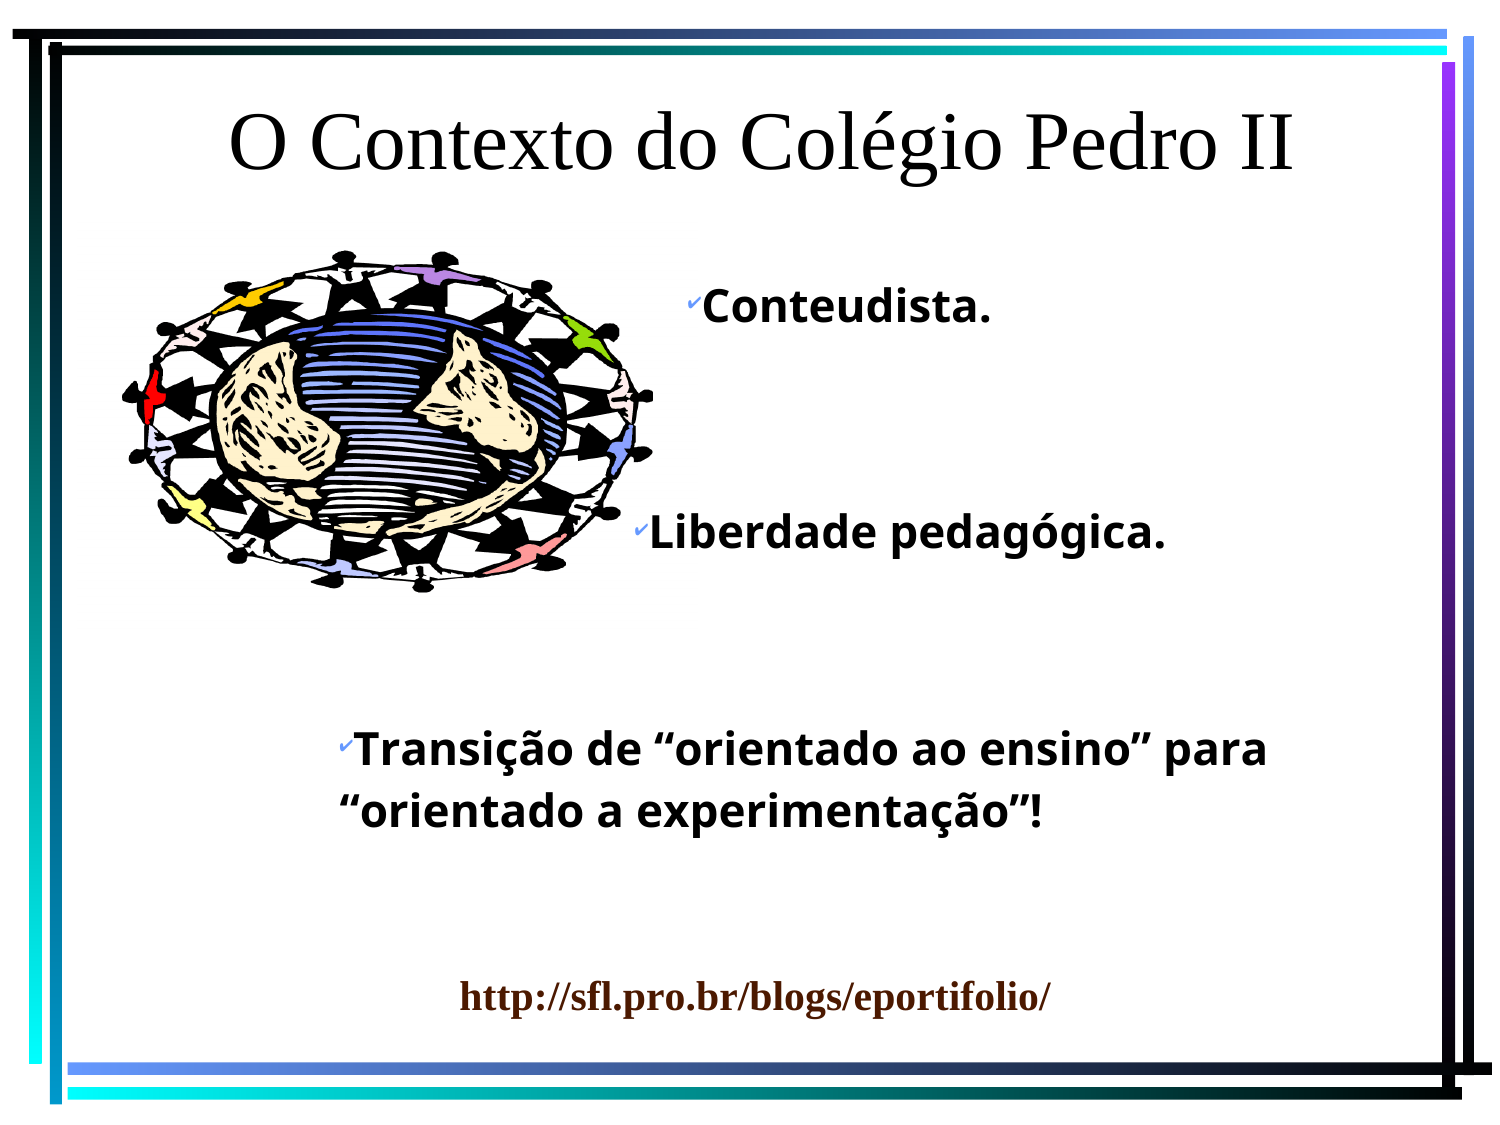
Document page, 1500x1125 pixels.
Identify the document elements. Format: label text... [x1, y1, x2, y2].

picture [0, 0, 1500, 1125]
text_box http://sfl.pro.br/blogs/eportifolio/ [419, 957, 1067, 1029]
title O Contexto do Colégio Pedro II [125, 87, 1401, 213]
text_box Conteudista. [673, 265, 1441, 335]
text_box Transição de “orientado ao ensino” para “orientado a experimentação”! [324, 708, 1418, 830]
text_box Liberdade pedagógica. [620, 492, 1388, 562]
